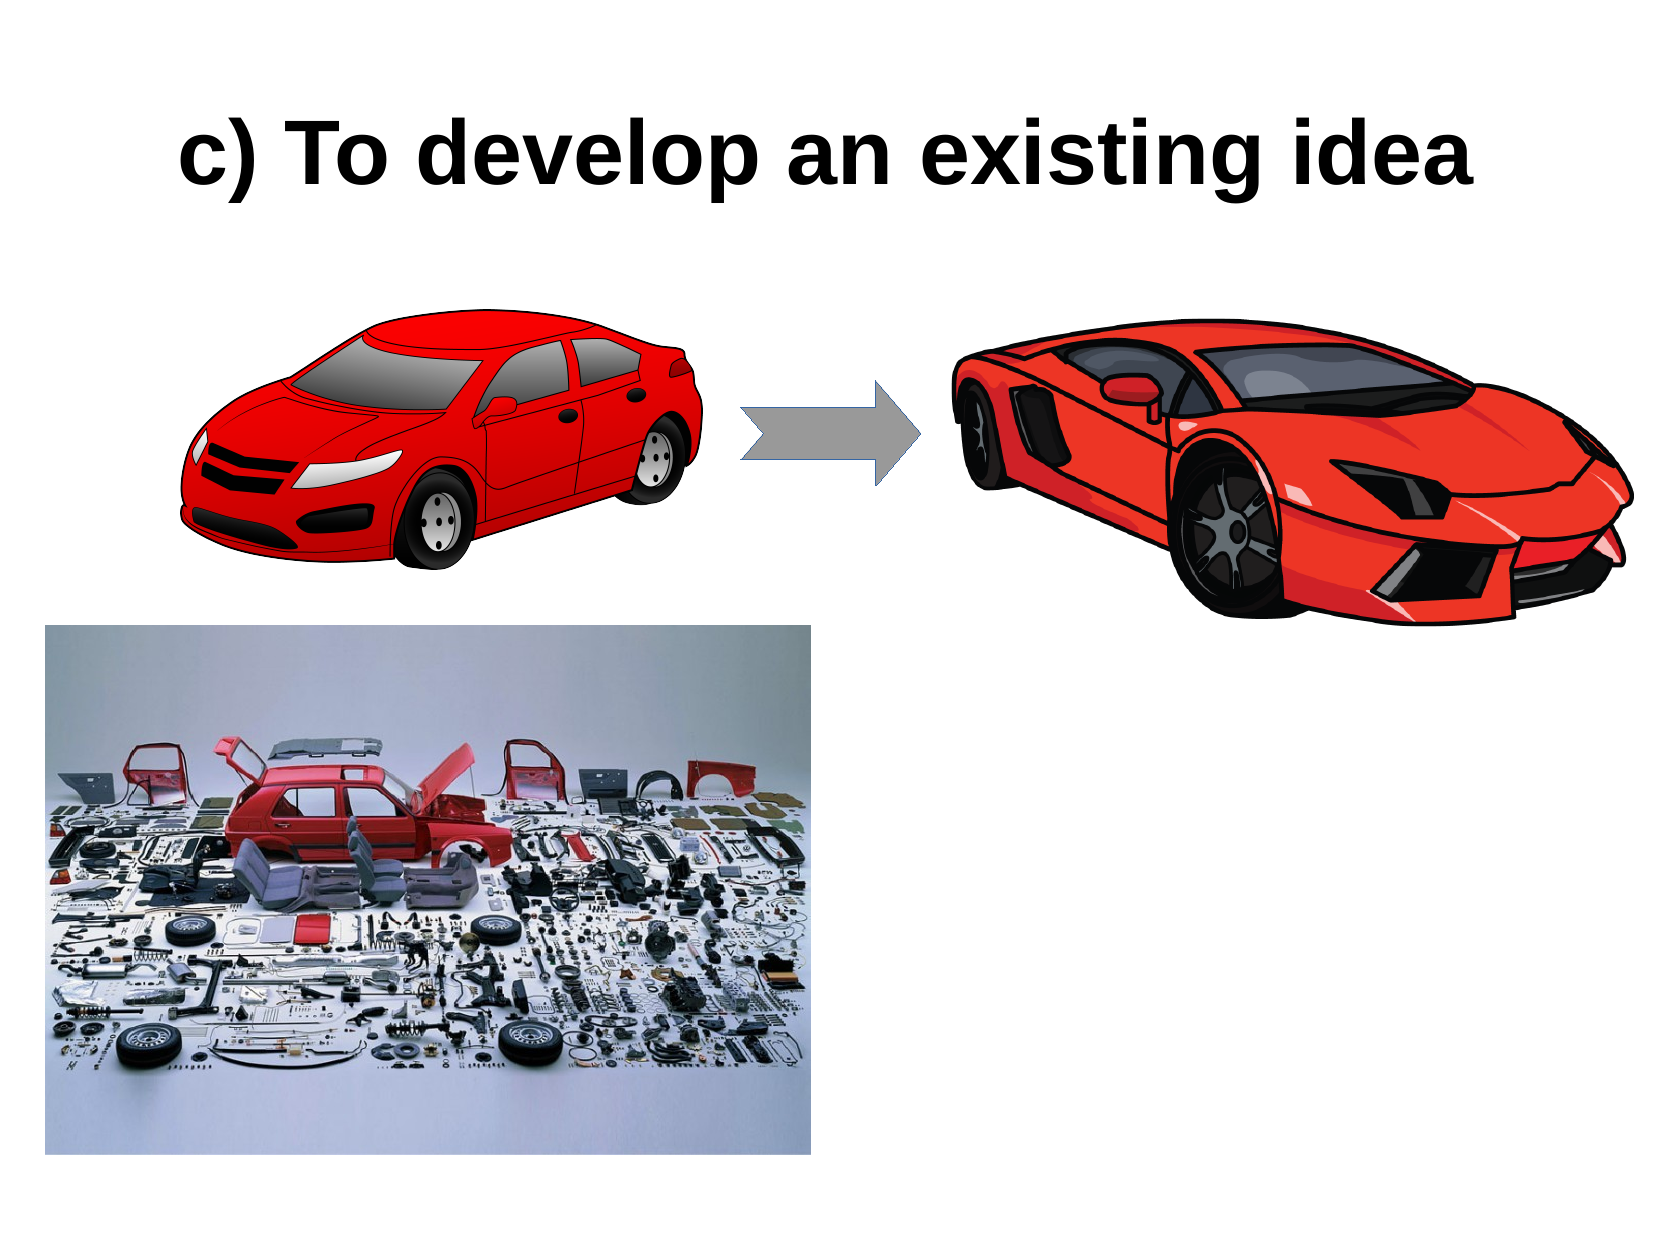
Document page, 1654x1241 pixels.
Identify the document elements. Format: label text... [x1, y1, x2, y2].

picture [941, 269, 1636, 661]
title c) To develop an existing idea [82, 49, 1571, 257]
text_box [740, 380, 921, 486]
picture [45, 625, 811, 1156]
picture [180, 309, 703, 571]
